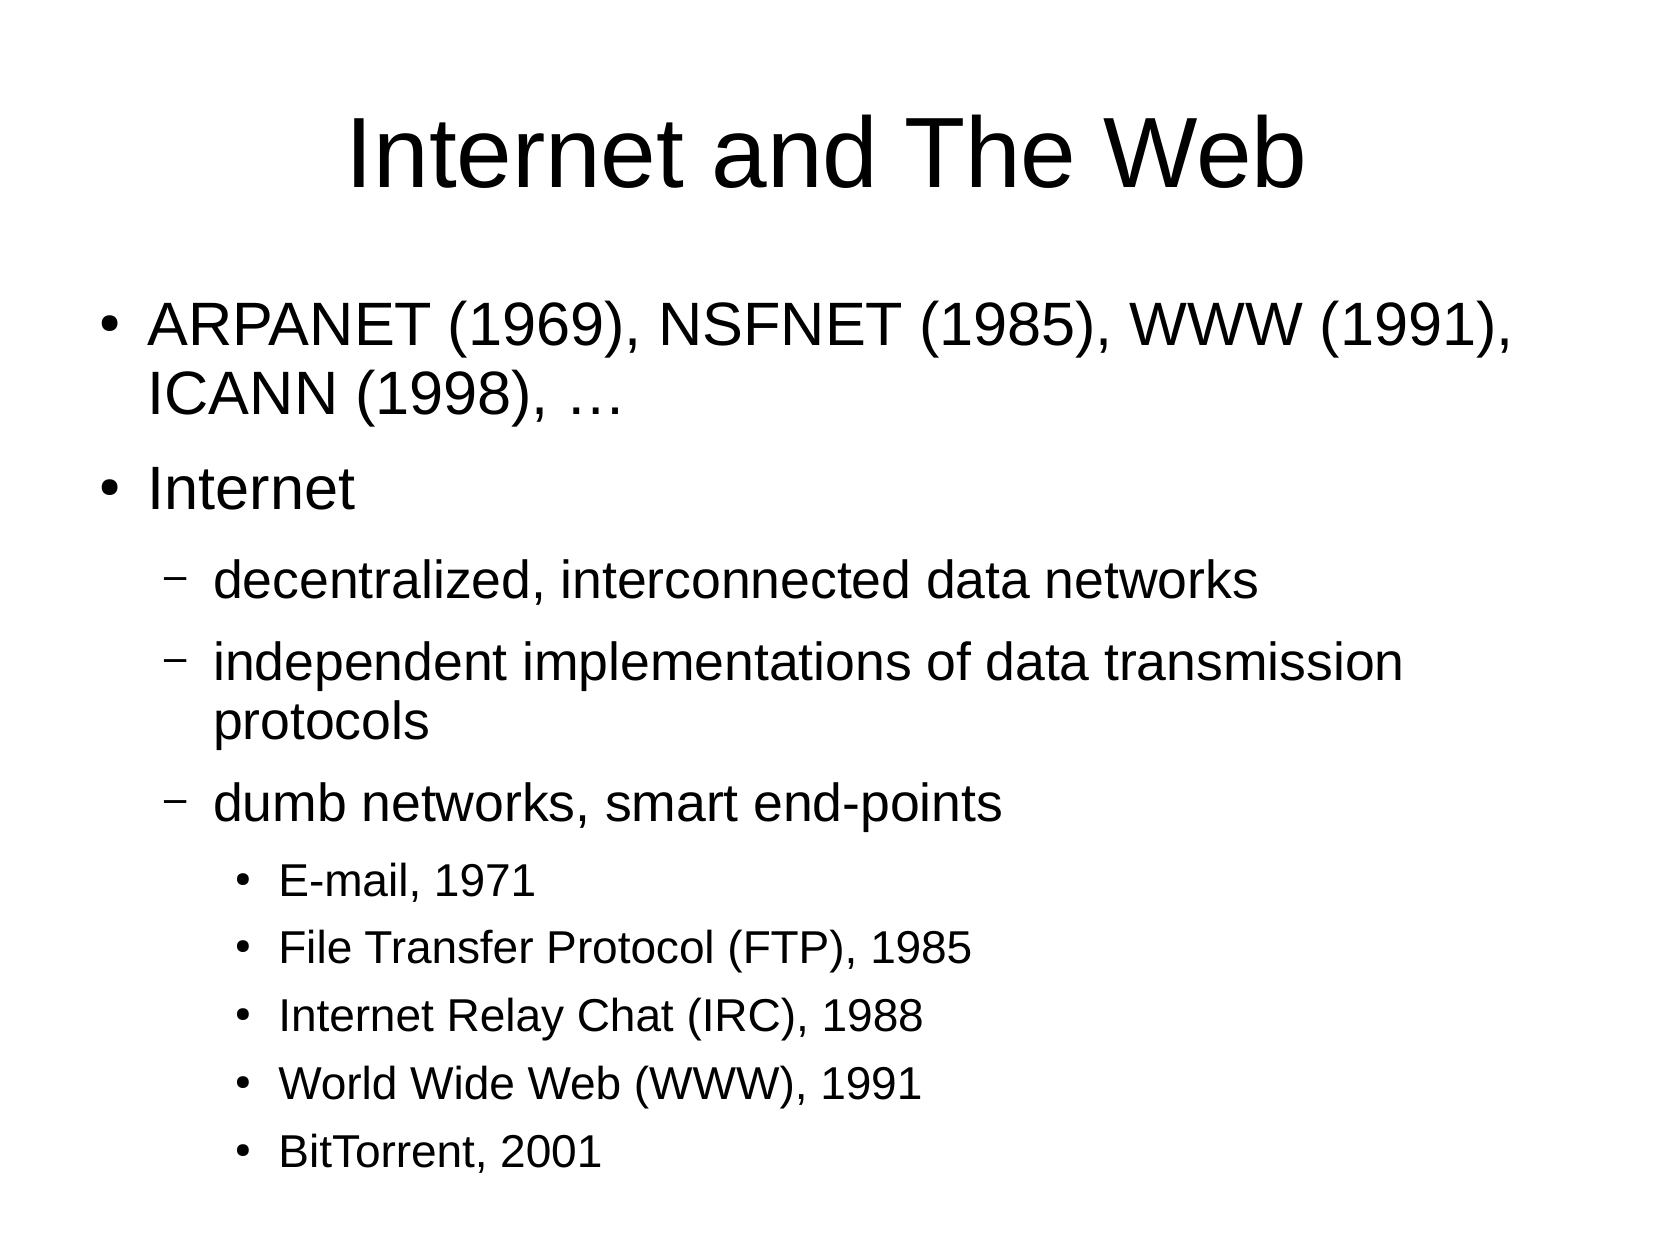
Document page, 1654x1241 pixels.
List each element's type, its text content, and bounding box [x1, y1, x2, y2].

title Internet and The Web [82, 49, 1571, 257]
list ARPANET (1969), NSFNET (1985), WWW (1991), ICANN (1998), … Internet decentralized, interconnected data networks independent implementations of data transmission protocols dumb networks, smart end-points E-mail, 1971 File Transfer Protocol (FTP), 1985 Internet Relay Chat (IRC), 1988 World Wide Web (WWW), 1991 BitTorrent, 2001 [82, 290, 1538, 1182]
